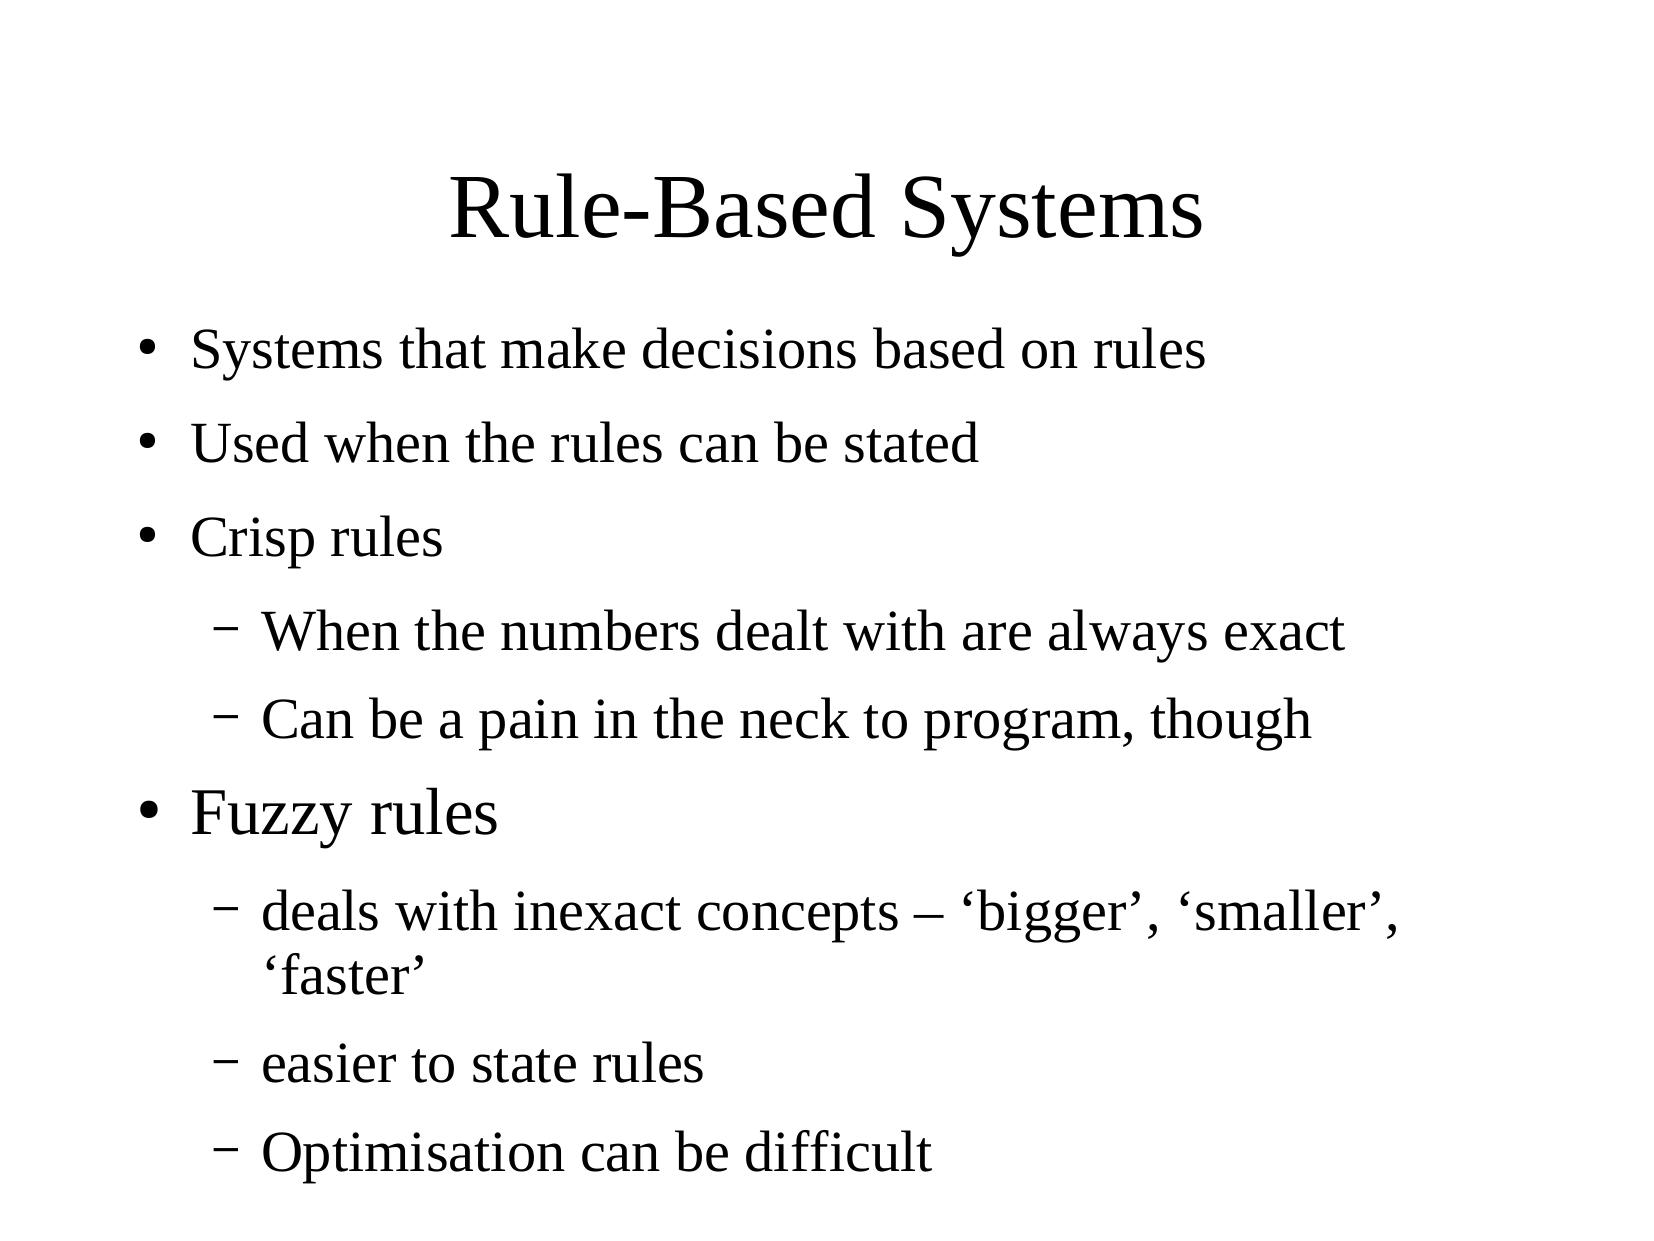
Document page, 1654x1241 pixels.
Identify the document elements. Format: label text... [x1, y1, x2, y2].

title Rule-Based Systems [121, 102, 1534, 311]
list Systems that make decisions based on rules Used when the rules can be stated Crisp rules When the numbers dealt with are always exact Can be a pain in the neck to program, though Fuzzy rules deals with inexact concepts – ‘bigger’, ‘smaller’, ‘faster’ easier to state rules Optimisation can be difficult [119, 316, 1532, 1196]
